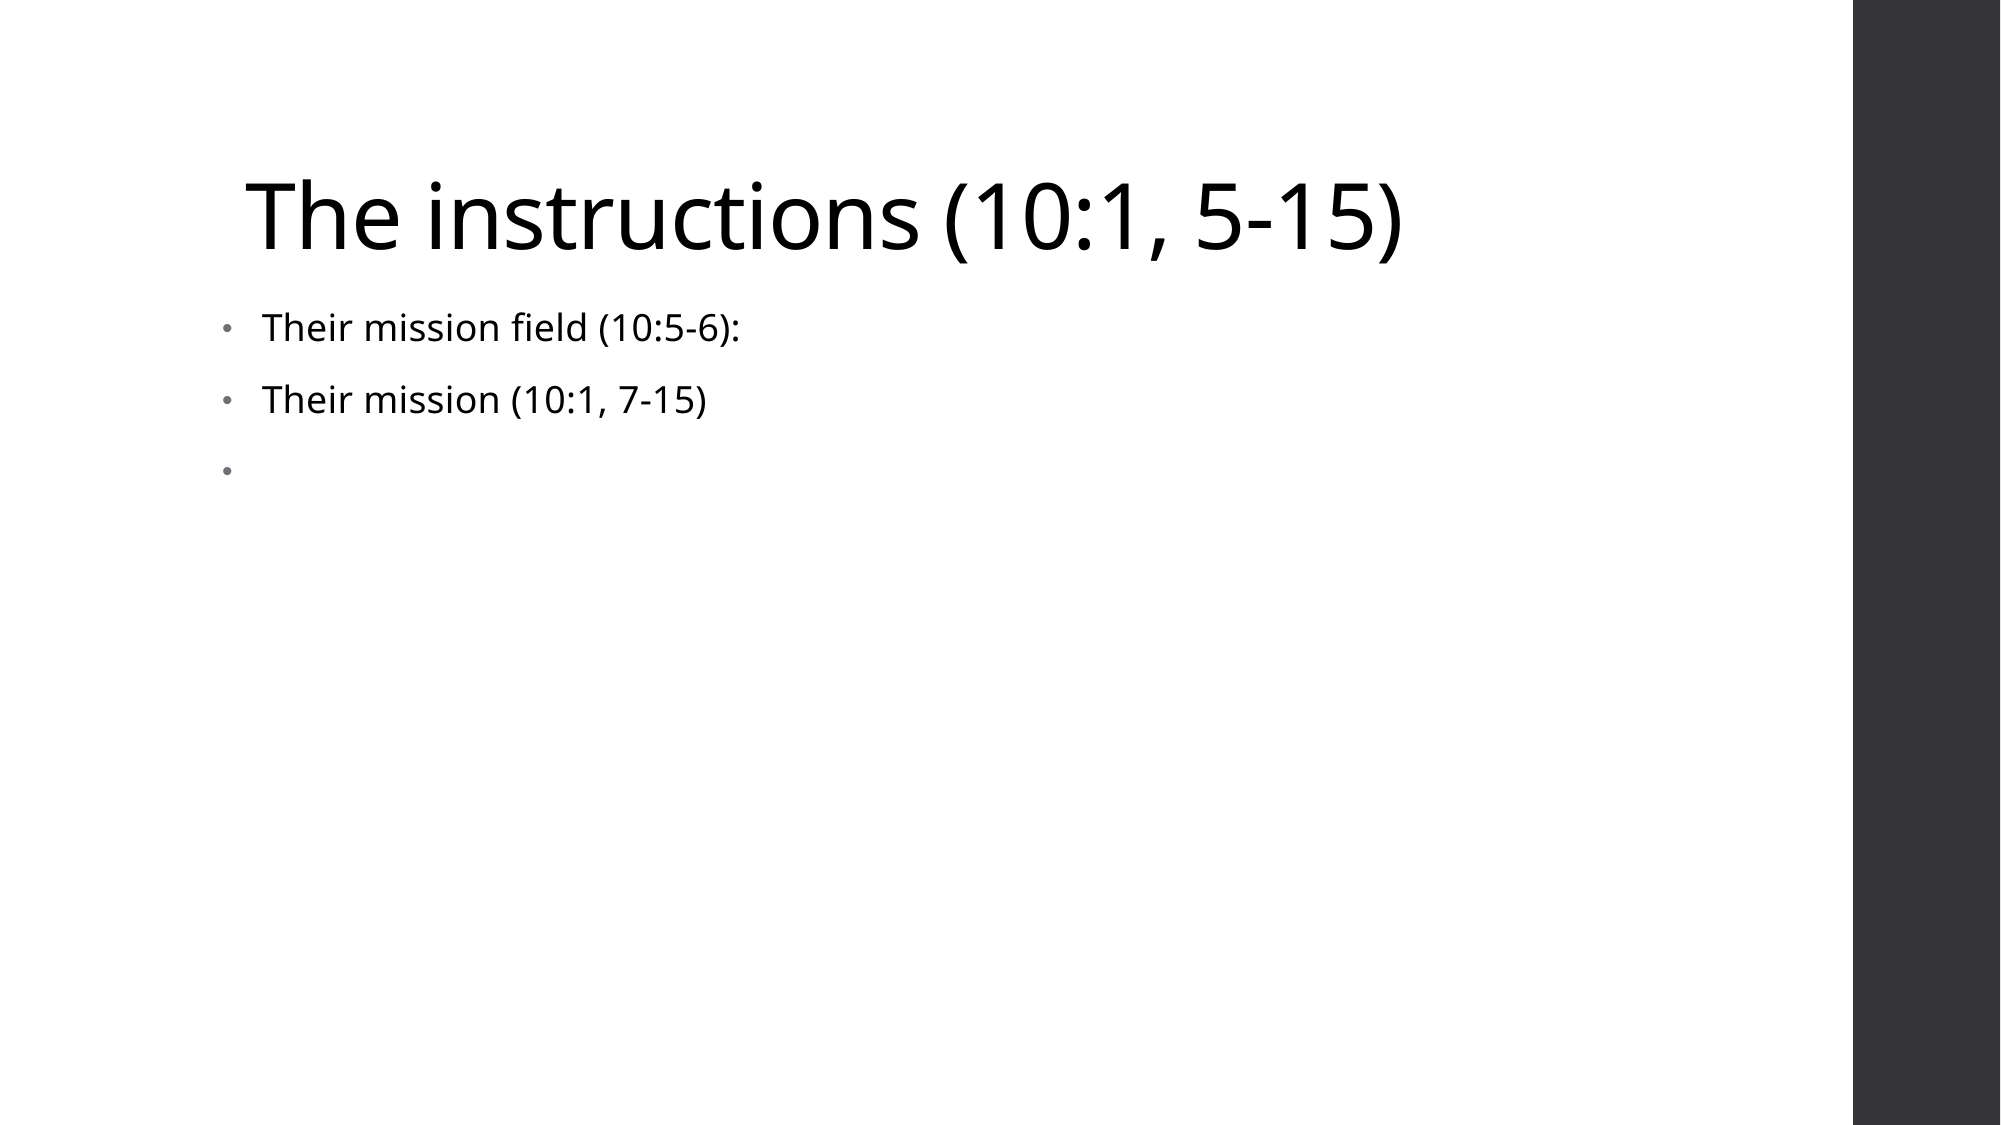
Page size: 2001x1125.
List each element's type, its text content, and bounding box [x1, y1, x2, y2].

list Their mission field (10:5-6): Their mission (10:1, 7-15) [206, 299, 1617, 1014]
title The instructions (10:1, 5-15) [206, 60, 1797, 278]
